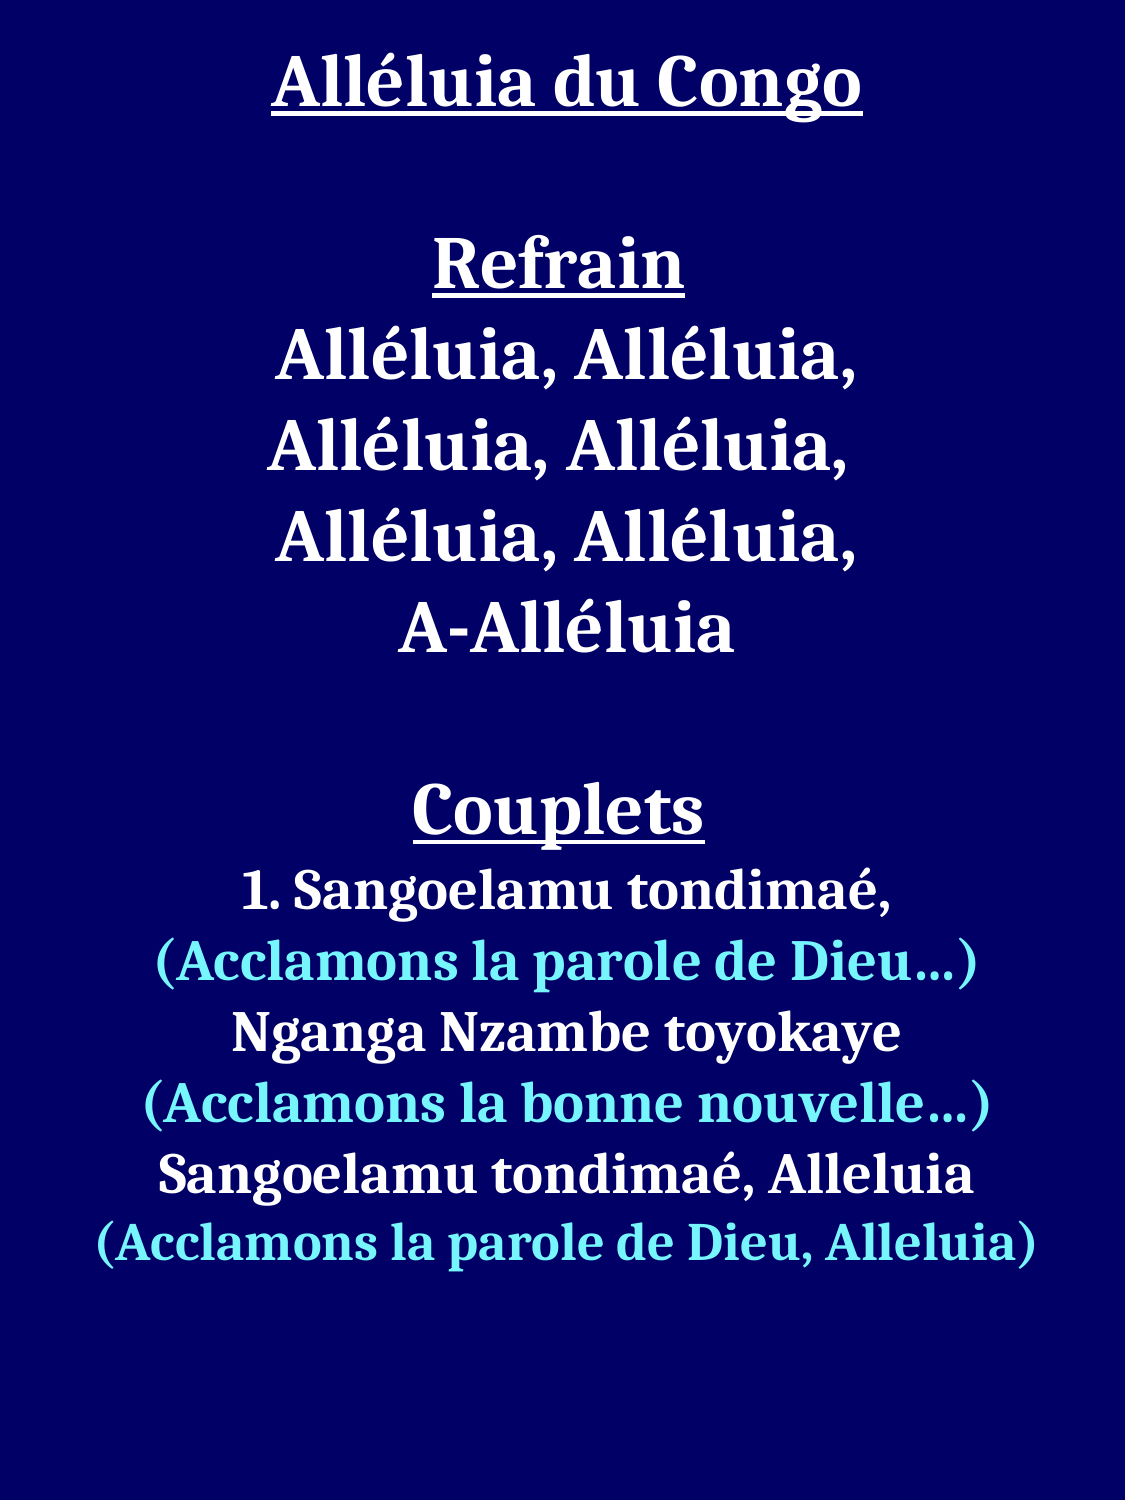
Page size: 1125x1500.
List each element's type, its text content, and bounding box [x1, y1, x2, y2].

text_box Alléluia du Congo Refrain Alléluia, Alléluia, Alléluia, Alléluia, Alléluia, Alléluia, A-Alléluia Couplets 1. Sangoelamu tondimaé, (Acclamons la parole de Dieu…) Nganga Nzambe toyokaye (Acclamons la bonne nouvelle…) Sangoelamu tondimaé, Alleluia (Acclamons la parole de Dieu, Alleluia) [23, 23, 1111, 1279]
